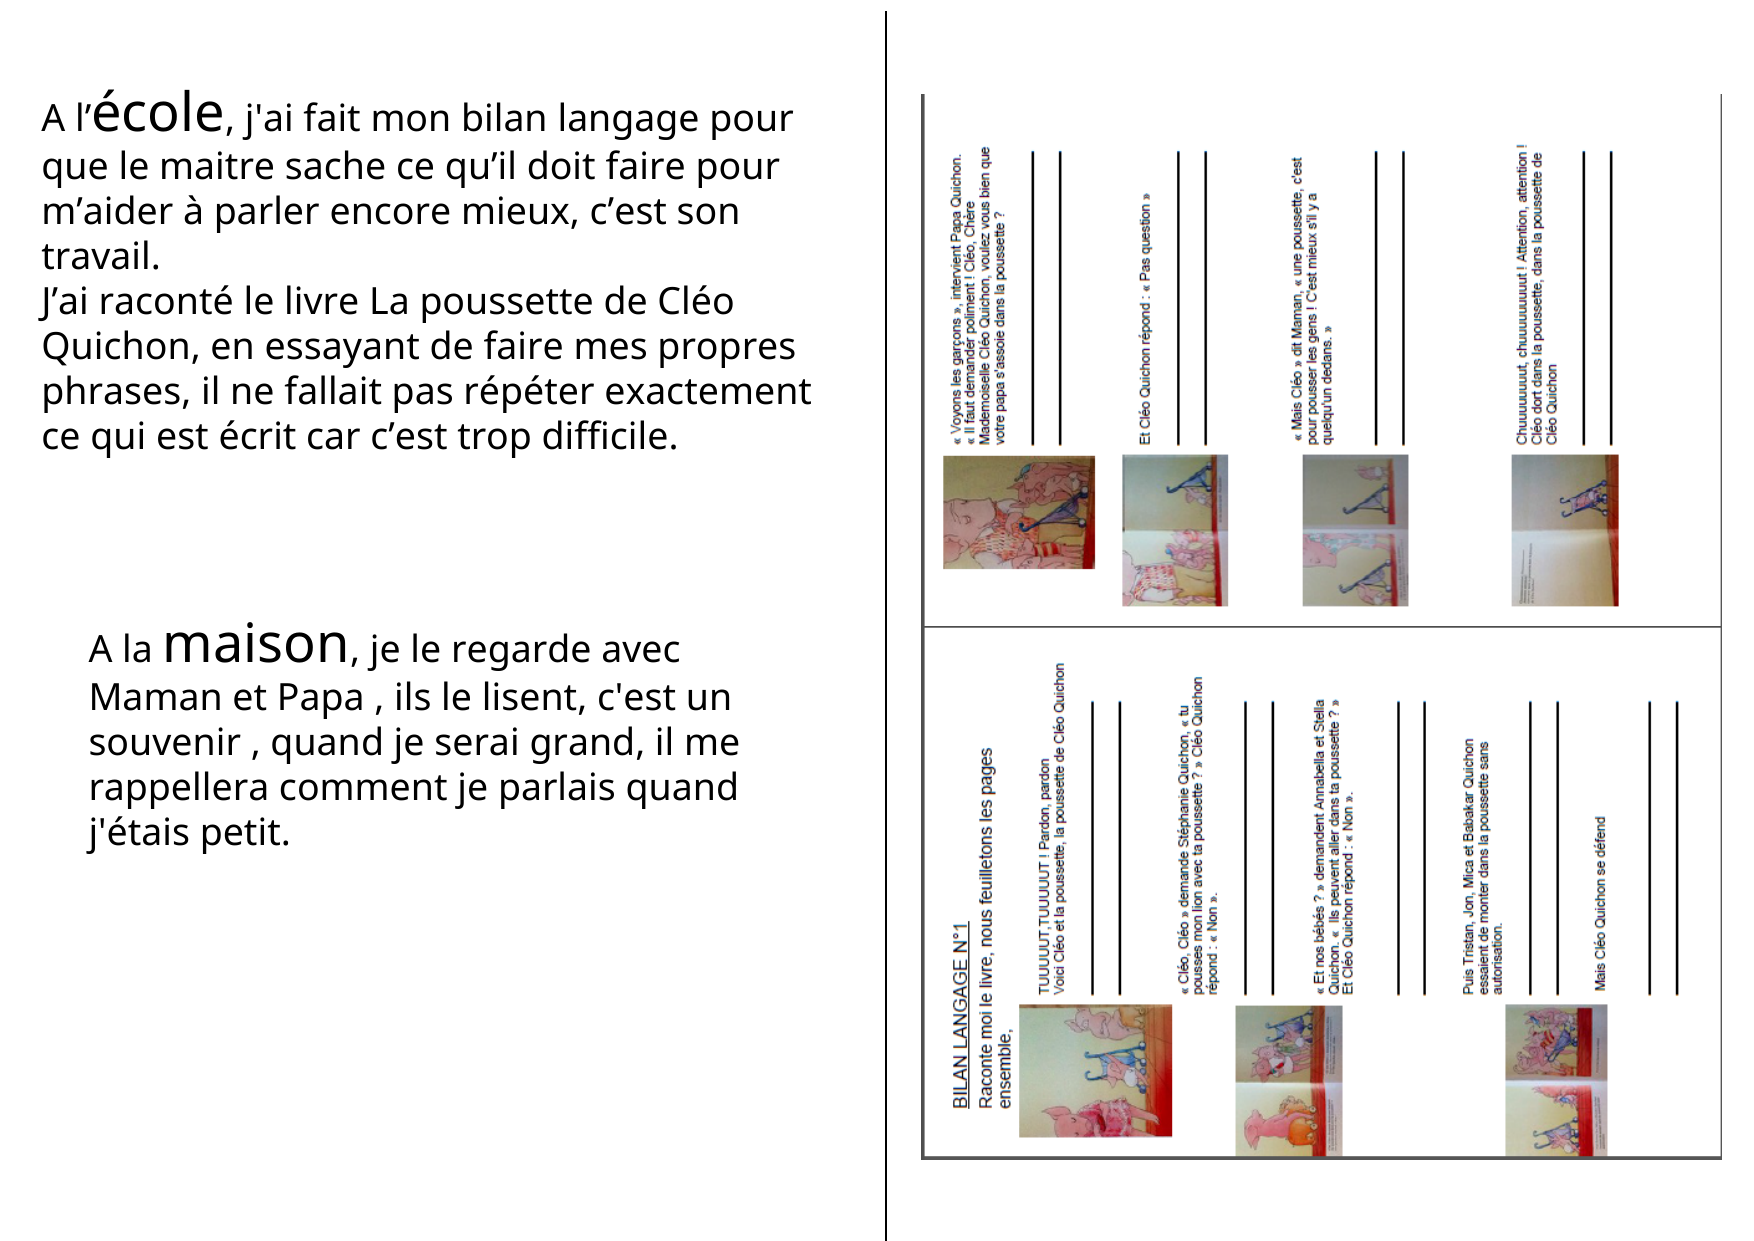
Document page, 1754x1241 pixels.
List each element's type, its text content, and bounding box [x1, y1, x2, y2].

text_box A la maison, je le regarde avec Maman et Papa , ils le lisent, c'est un souvenir , quand je serai grand, il me rappellera comment je parlais quand j'étais petit. [82, 602, 827, 851]
picture [921, 94, 1722, 1160]
text_box A l’école, j'ai fait mon bilan langage pour que le maitre sache ce qu’il doit faire pour m’aider à parler encore mieux, c’est son travail. J’ai raconté le livre La poussette de Cléo Quichon, en essayant de faire mes propres phrases, il ne fallait pas répéter exactement ce qui est écrit car c’est trop difficile. [35, 70, 863, 497]
